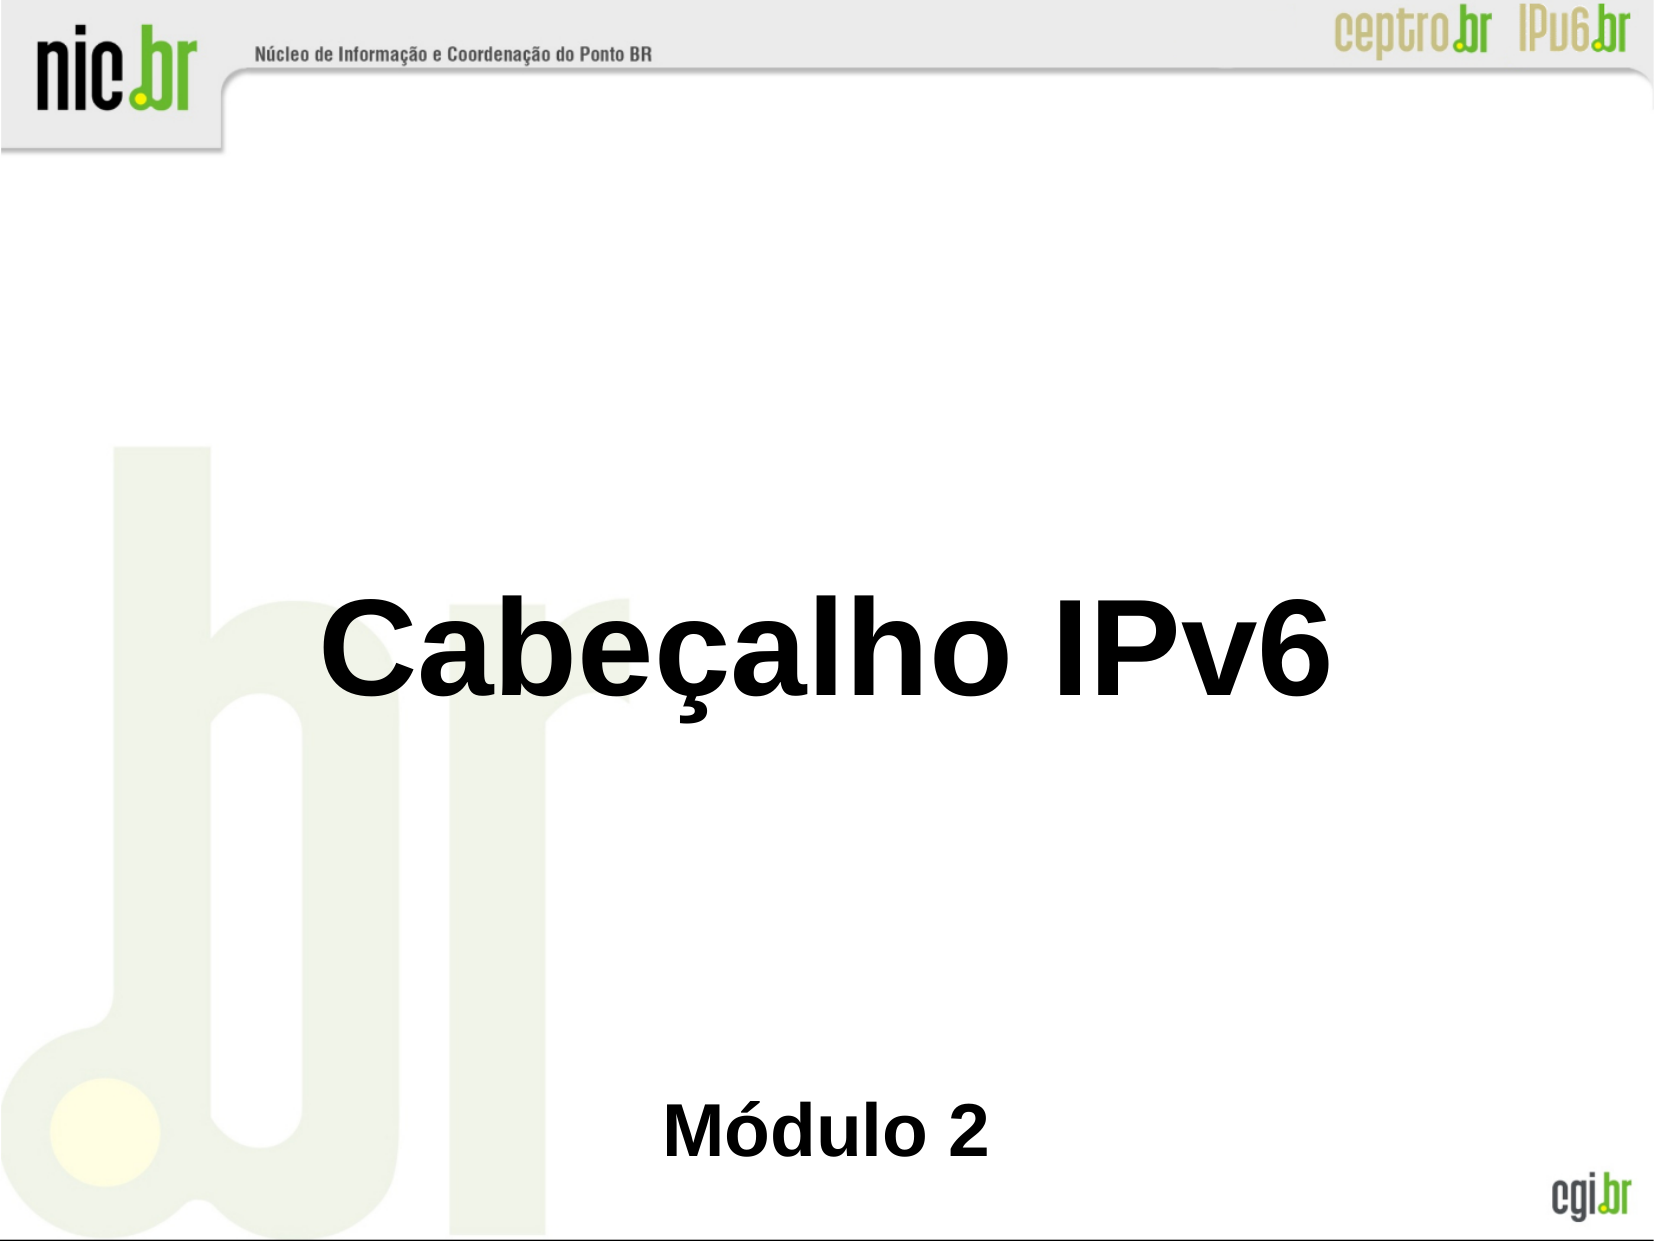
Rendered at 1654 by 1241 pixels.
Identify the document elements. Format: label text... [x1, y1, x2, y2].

picture [0, 0, 1654, 1241]
text_box Módulo 2 [73, 1082, 1580, 1181]
text_box Cabeçalho IPv6 [118, 206, 1536, 1082]
